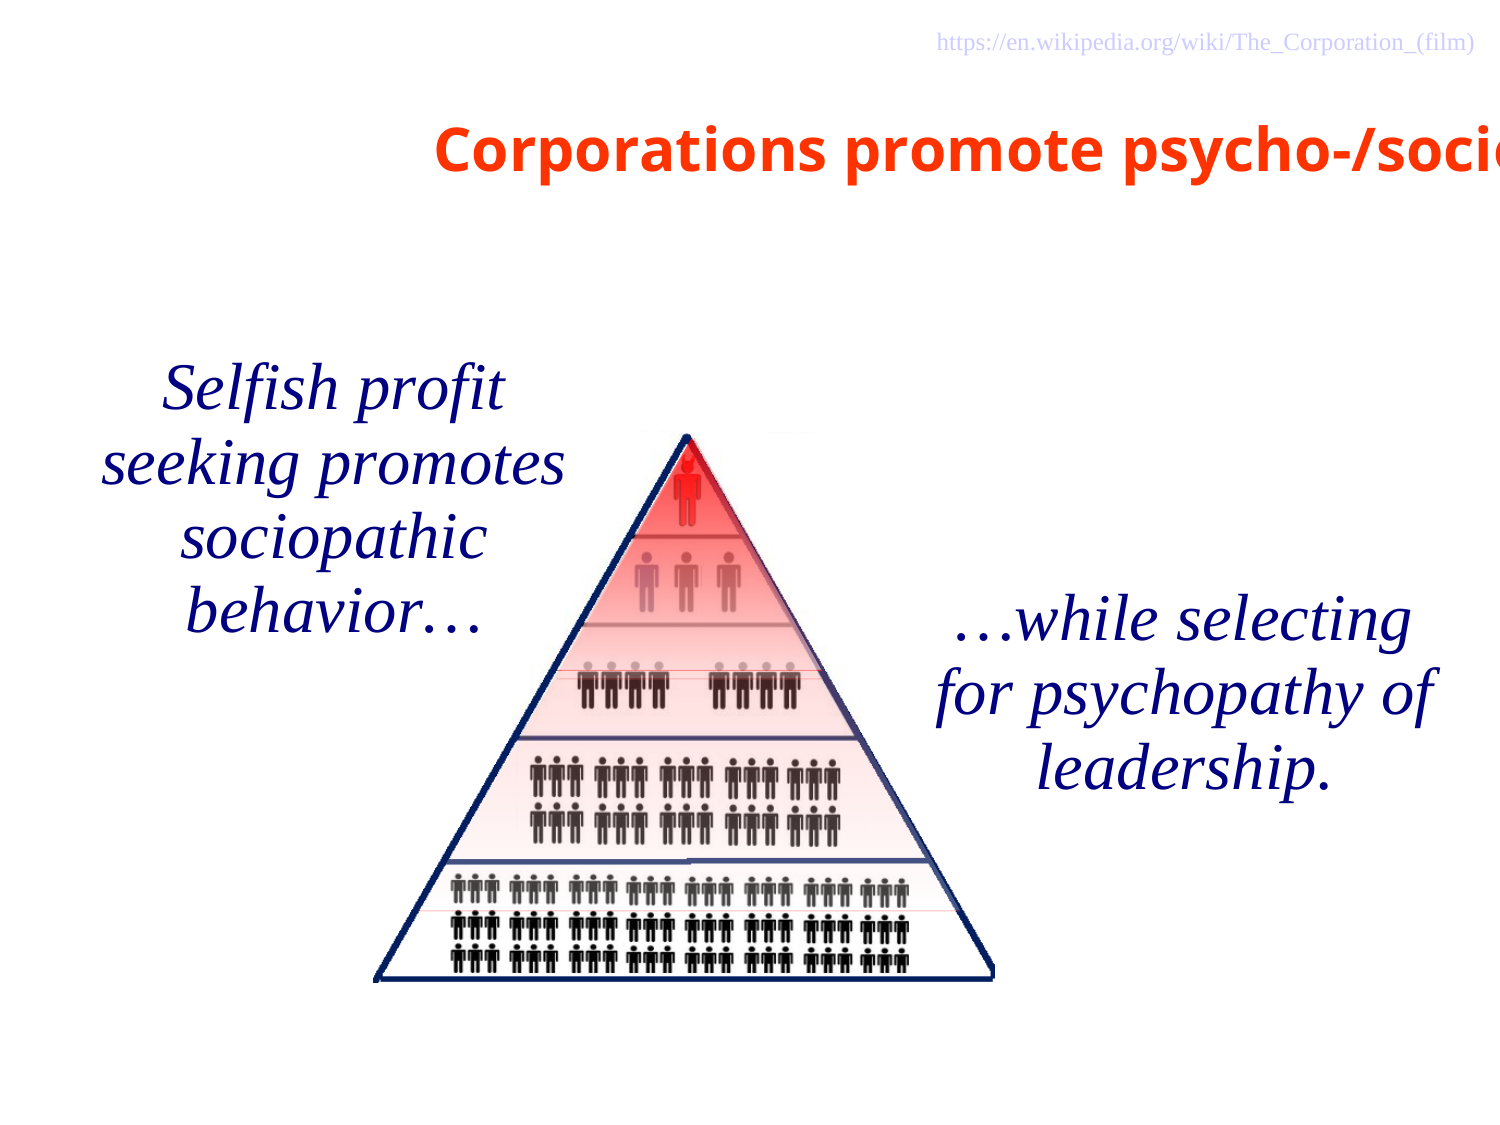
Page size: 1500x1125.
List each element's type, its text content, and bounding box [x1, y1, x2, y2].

text_box …while selecting for psychopathy of leadership. [914, 573, 1456, 977]
text_box Corporations promote psycho-/sociopaths [418, 102, 1094, 315]
text_box [418, 437, 961, 912]
picture [594, 431, 995, 826]
picture [373, 912, 995, 983]
text_box https://en.wikipedia.org/wiki/The_Corporation_(film) [921, 20, 1491, 134]
text_box Selfish profit seeking promotes sociopathic behavior… [75, 342, 594, 955]
